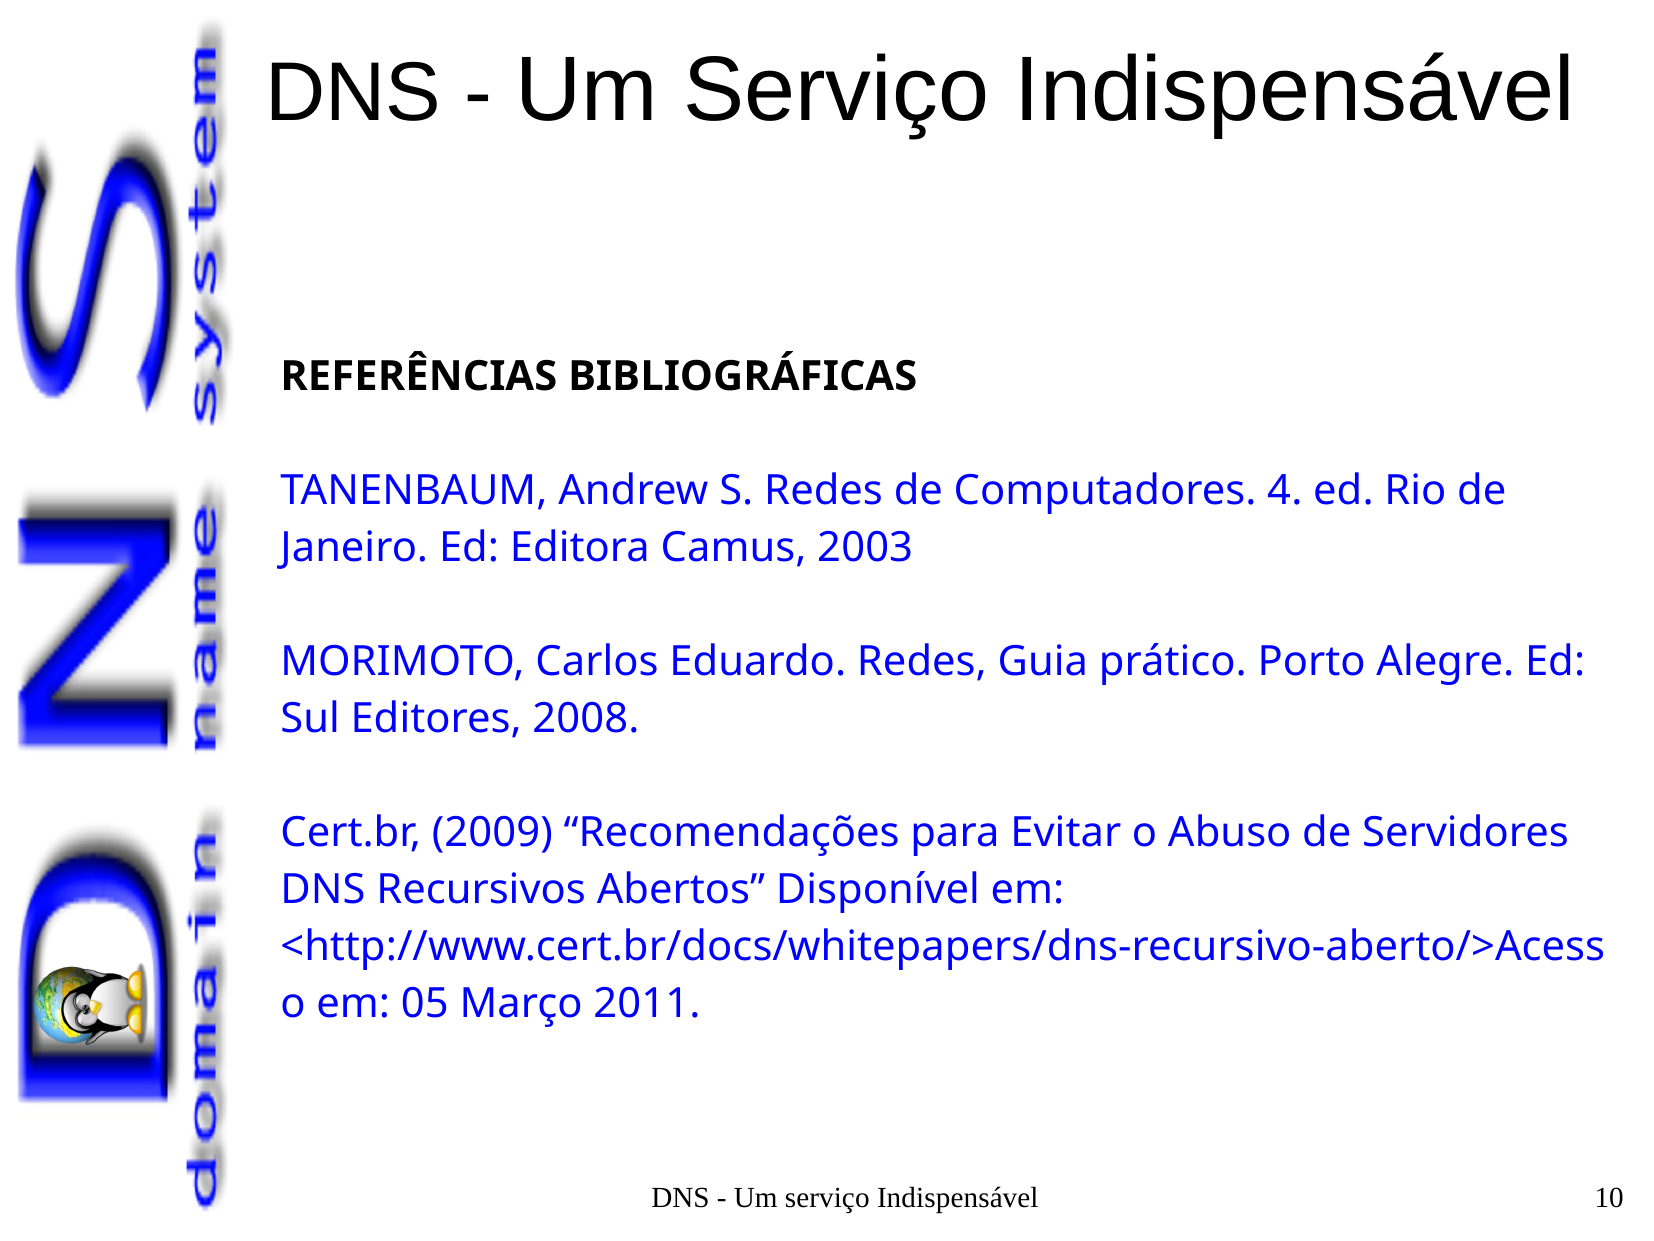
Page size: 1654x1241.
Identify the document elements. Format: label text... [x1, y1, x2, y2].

text_box REFERÊNCIAS BIBLIOGRÁFICAS TANENBAUM, Andrew S. Redes de Computadores. 4. ed. Rio de Janeiro. Ed: Editora Camus, 2003 MORIMOTO, Carlos Eduardo. Redes, Guia prático. Porto Alegre. Ed: Sul Editores, 2008. Cert.br, (2009) “Recomendações para Evitar o Abuso de Servidores DNS Recursivos Abertos” Disponível em: <http://www.cert.br/docs/whitepapers/dns-recursivo-aberto/>Acesso em: 05 Março 2011. [265, 338, 1625, 916]
title DNS - Um Serviço Indispensável [265, 29, 1654, 149]
picture [2, 2, 237, 1239]
